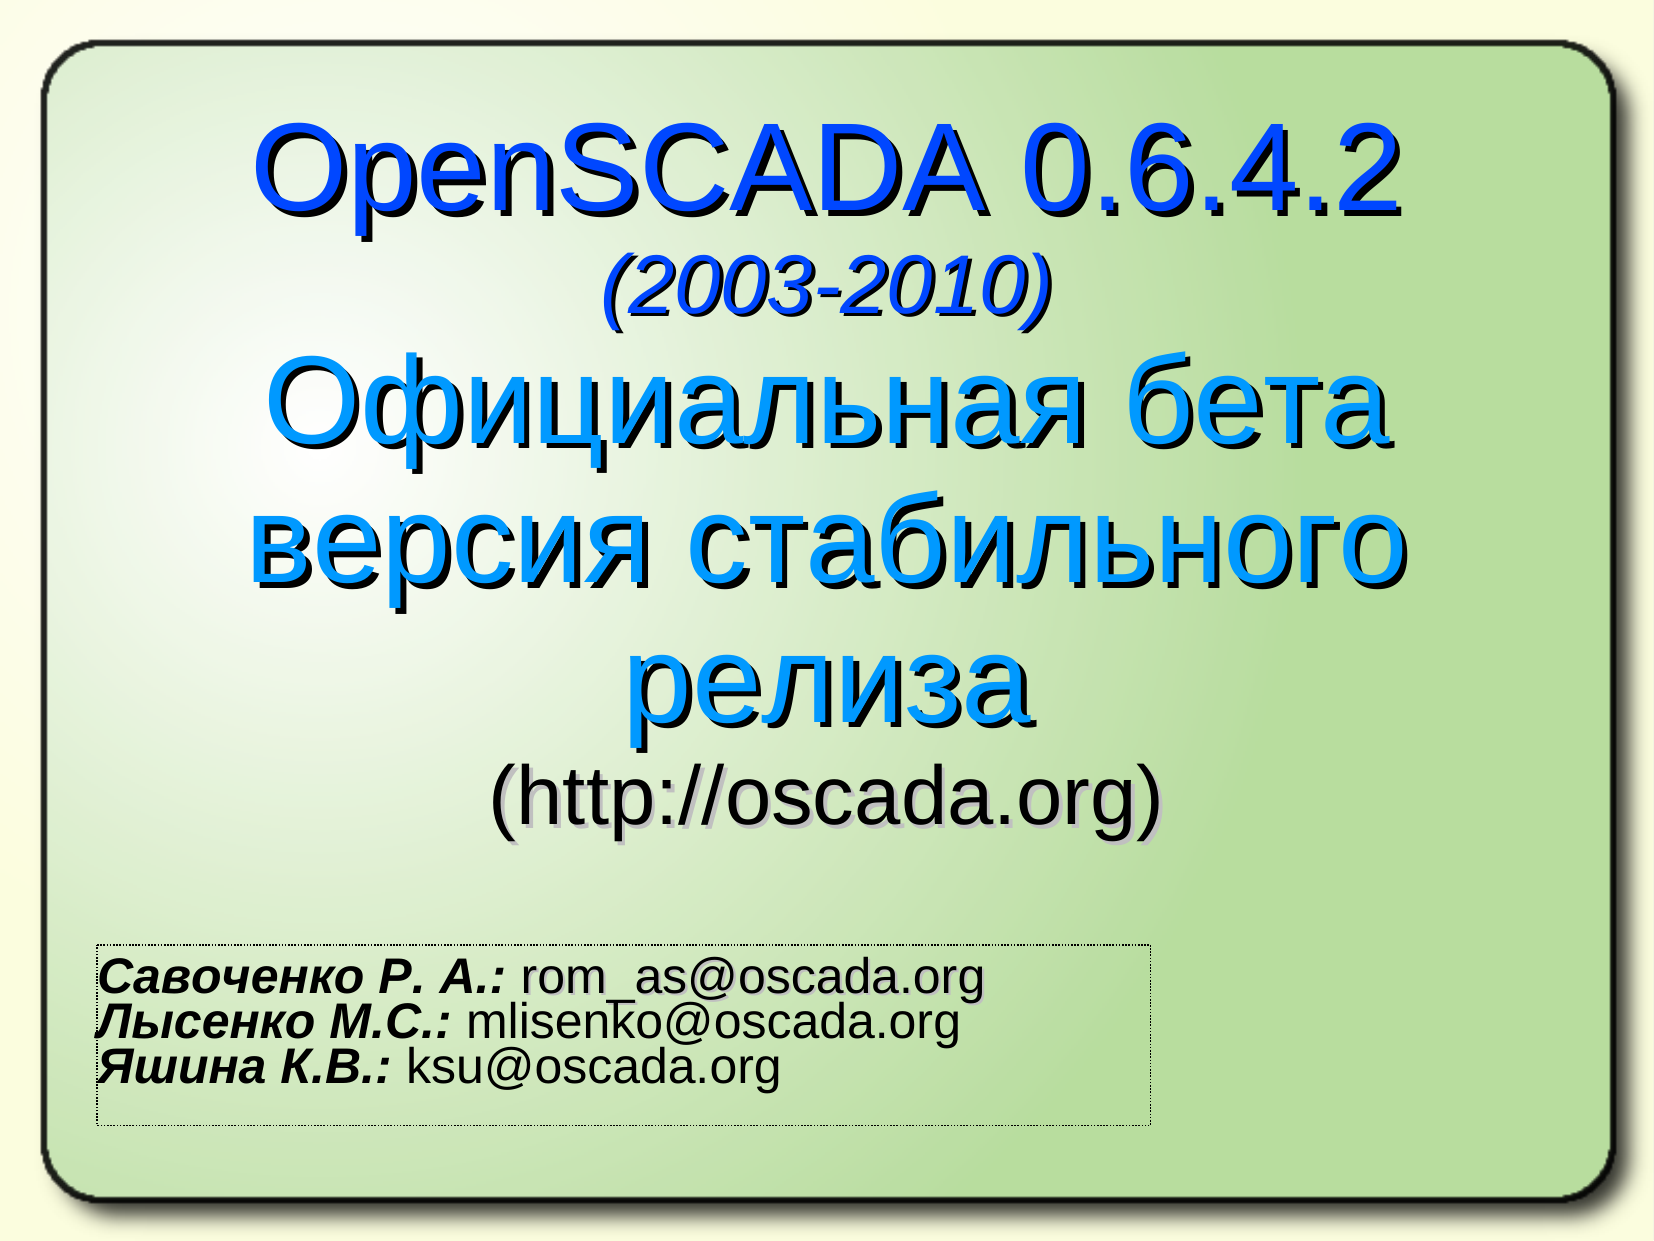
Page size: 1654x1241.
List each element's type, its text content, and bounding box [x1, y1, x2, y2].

text_box Савоченко Р. А.: rom_as@oscada.org Лысенко М.С.: mlisenko@oscada.org Яшина К.В.: ksu@oscada.org [97, 944, 1151, 1126]
title OpenSCADA 0.6.4.2 (2003-2010) Официальная бета версия стабильного релиза (http://oscada.org) [43, 47, 1611, 896]
picture [0, 0, 1654, 1241]
